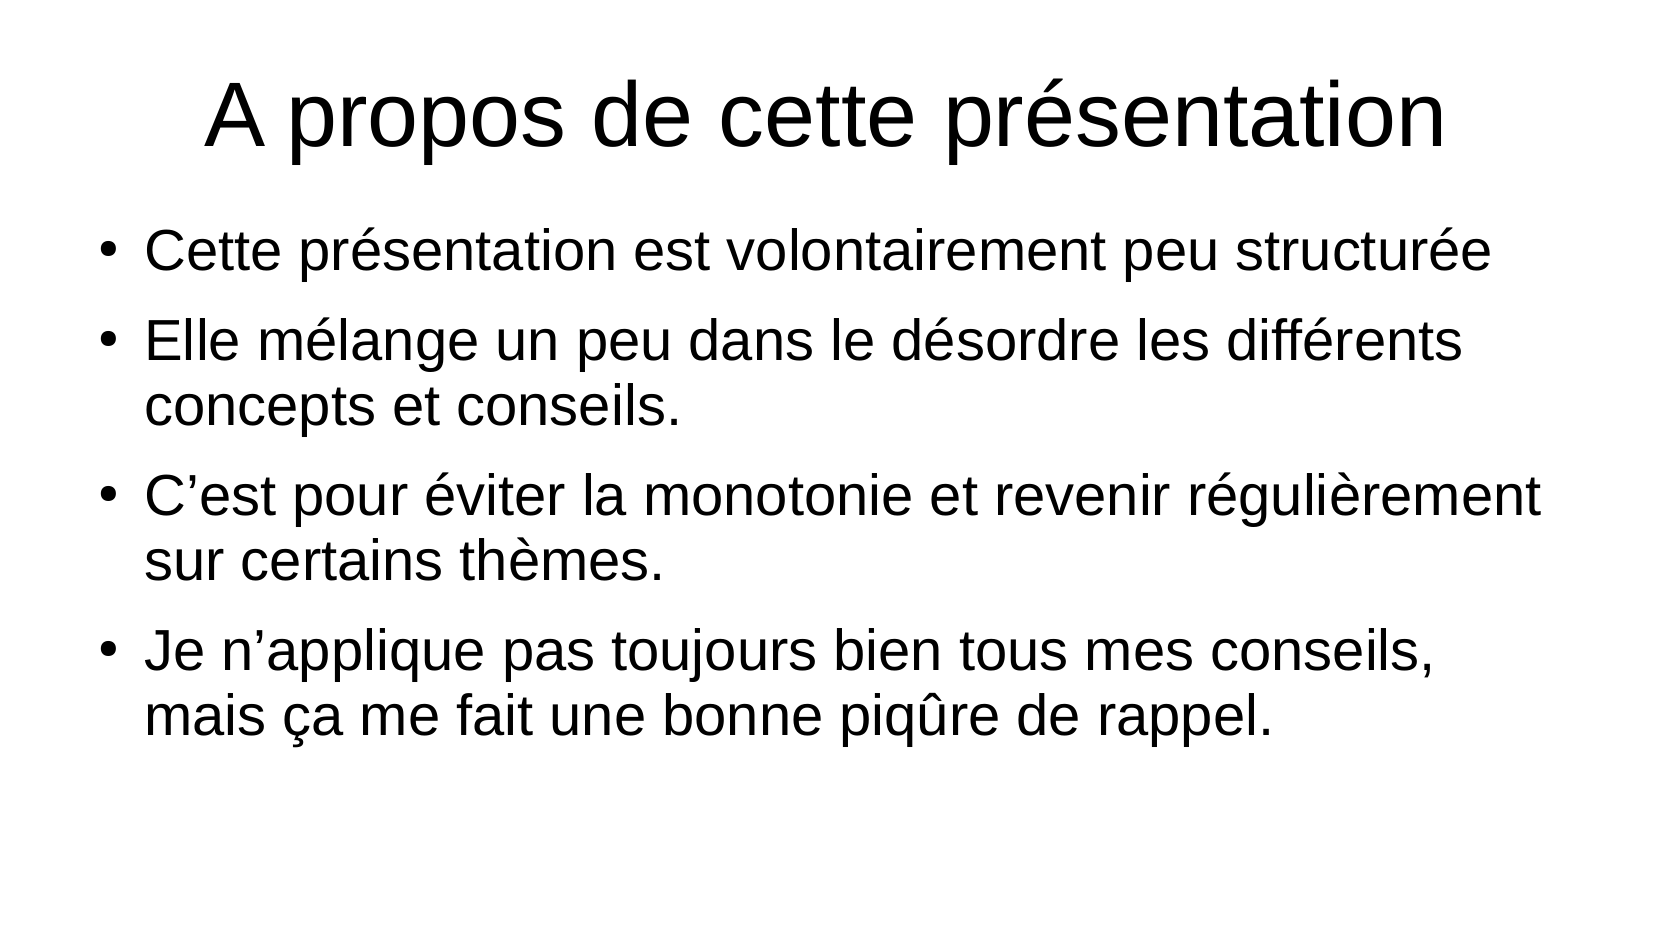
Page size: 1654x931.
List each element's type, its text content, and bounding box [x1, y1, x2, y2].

list Cette présentation est volontairement peu structurée Elle mélange un peu dans le désordre les différents concepts et conseils. C’est pour éviter la monotonie et revenir régulièrement sur certains thèmes. Je n’applique pas toujours bien tous mes conseils, mais ça me fait une bonne piqûre de rappel. [82, 217, 1571, 758]
title A propos de cette présentation [82, 37, 1571, 193]
